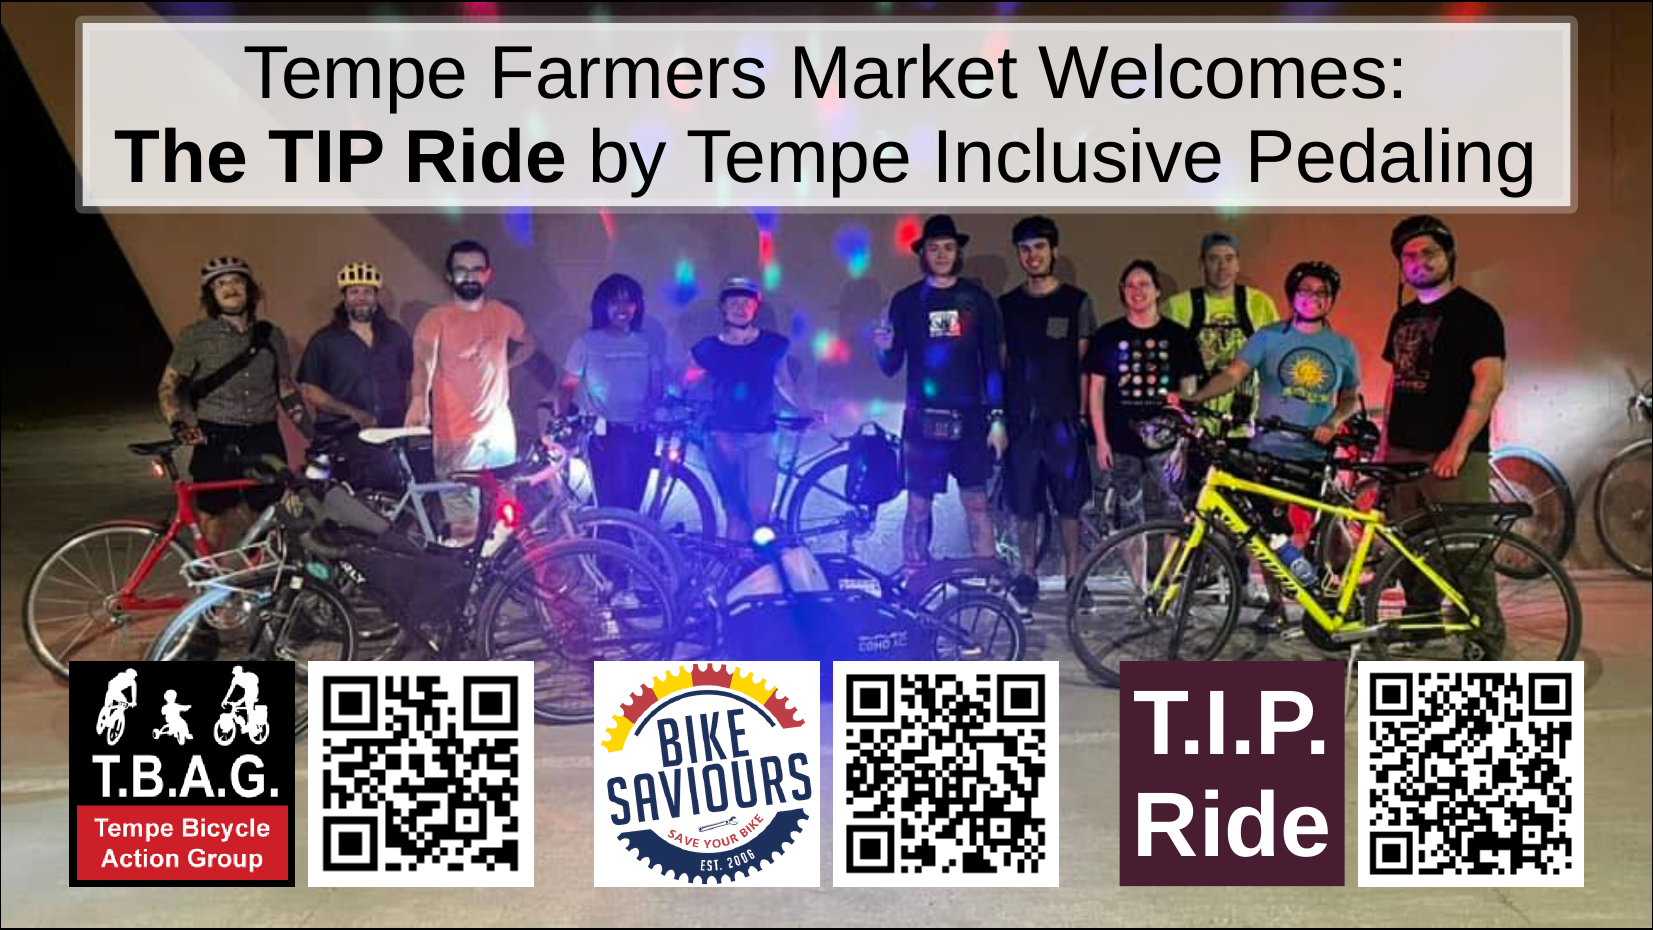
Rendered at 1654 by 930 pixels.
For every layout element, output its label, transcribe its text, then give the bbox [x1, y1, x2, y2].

text_box T.I.P. Ride [1119, 661, 1345, 887]
title Tempe Farmers Market Welcomes: The TIP Ride by Tempe Inclusive Pedaling [82, 23, 1571, 207]
picture [1, 2, 1652, 928]
